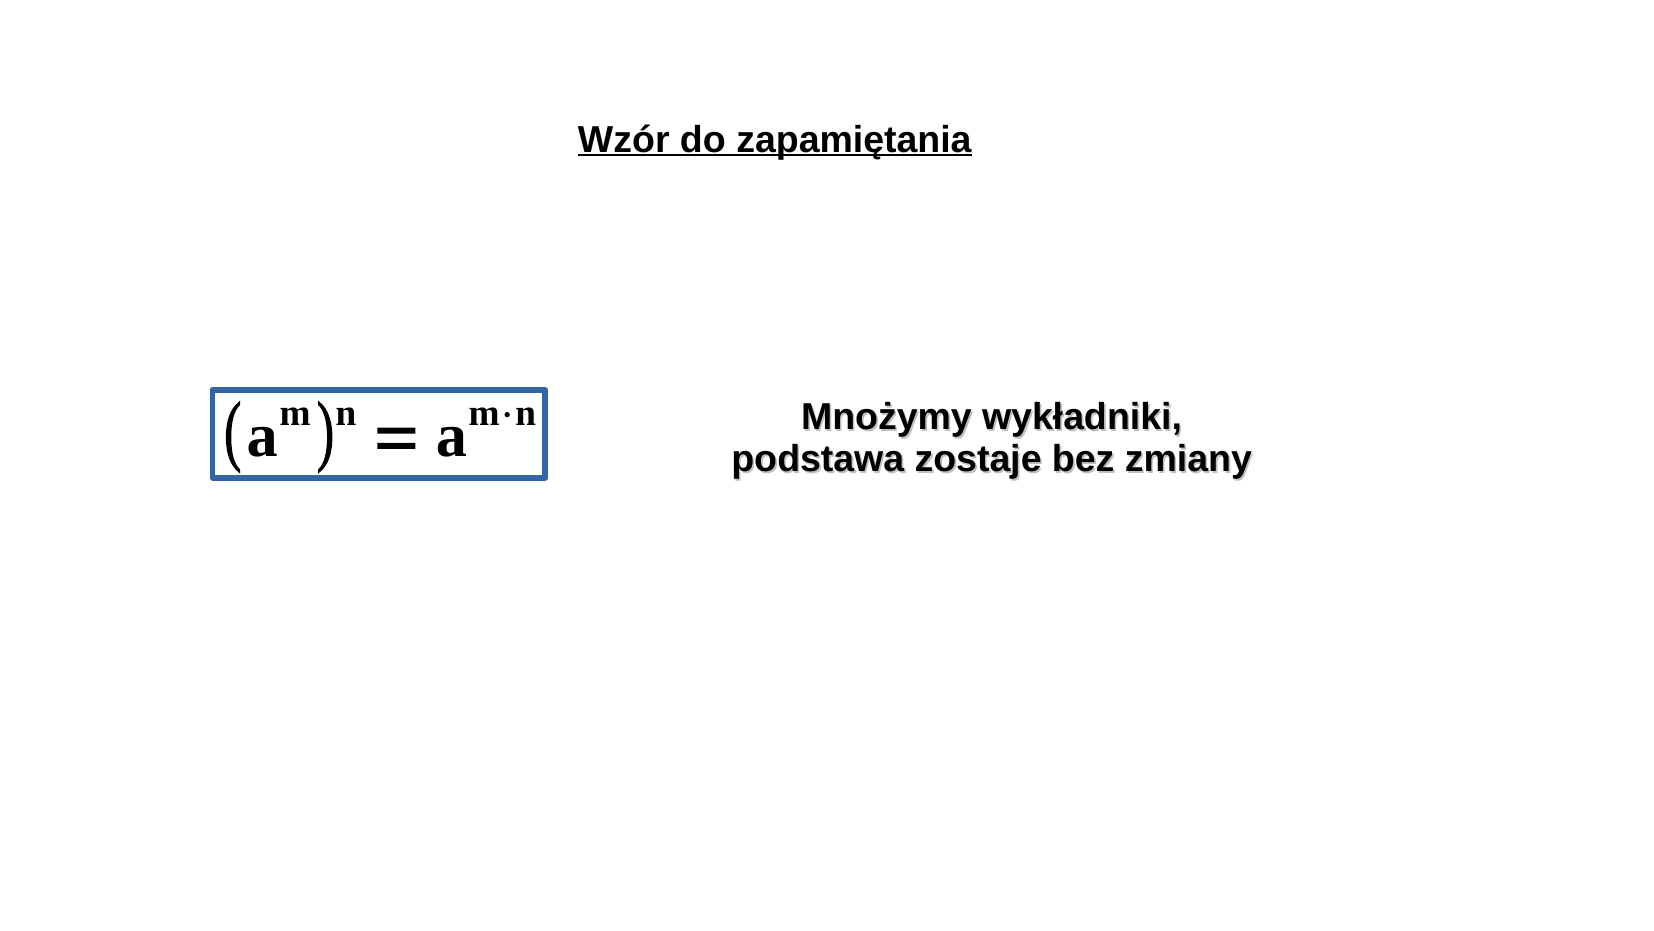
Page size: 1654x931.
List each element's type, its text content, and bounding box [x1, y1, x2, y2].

text_box Wzór do zapamiętania [563, 110, 987, 168]
text_box Mnożymy wykładniki, podstawa zostaje bez zmiany [716, 388, 1268, 488]
chart [215, 392, 543, 475]
